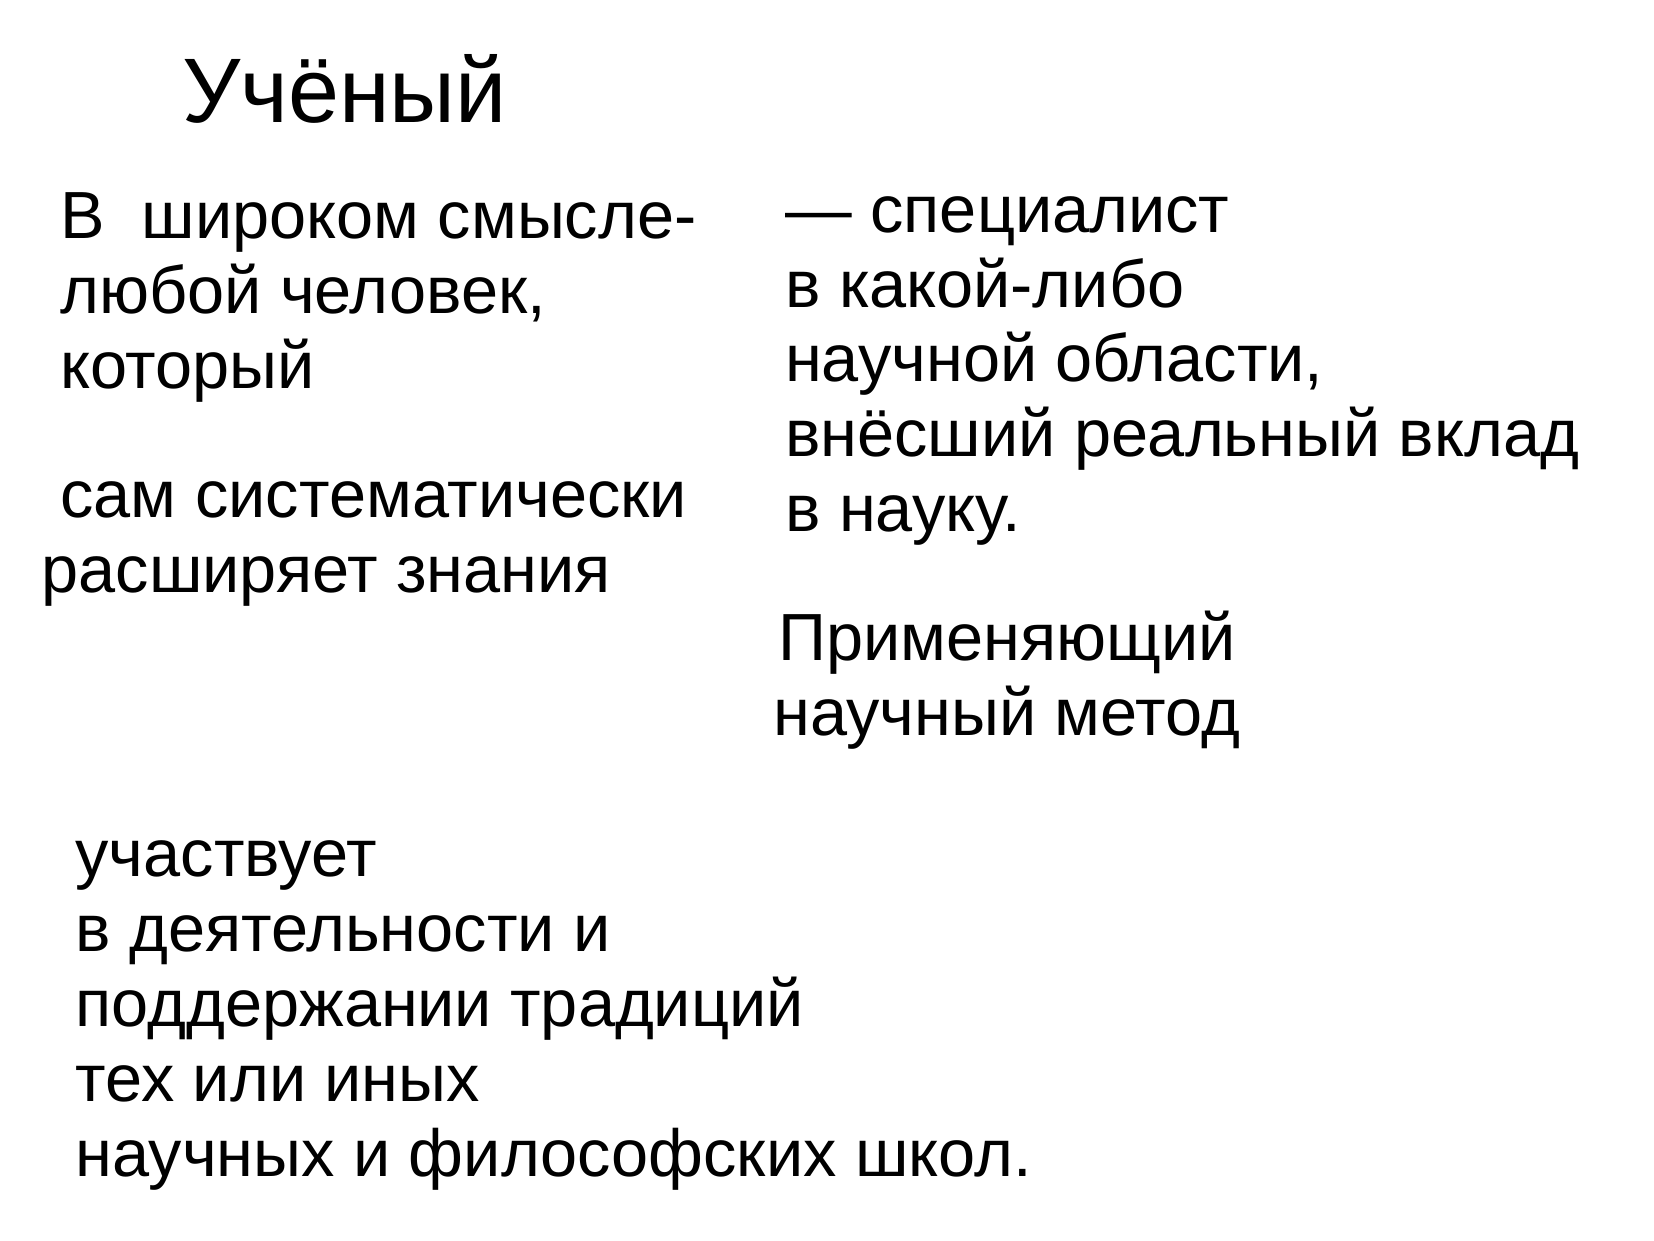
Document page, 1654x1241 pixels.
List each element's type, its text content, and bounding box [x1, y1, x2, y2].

title Учёный [82, 39, 633, 142]
text_box В широком смысле- любой человек, который [60, 178, 730, 403]
text_box сам систематически расширяет знания [41, 457, 713, 608]
subtitle Применяющий научный метод [773, 600, 1294, 750]
text_box — специалист в какой-либо научной области, внёсший реальный вклад в науку. [785, 171, 1604, 546]
text_box участвует в деятельности и поддержании традиций тех или иных научных и философских школ. [75, 816, 1089, 1191]
